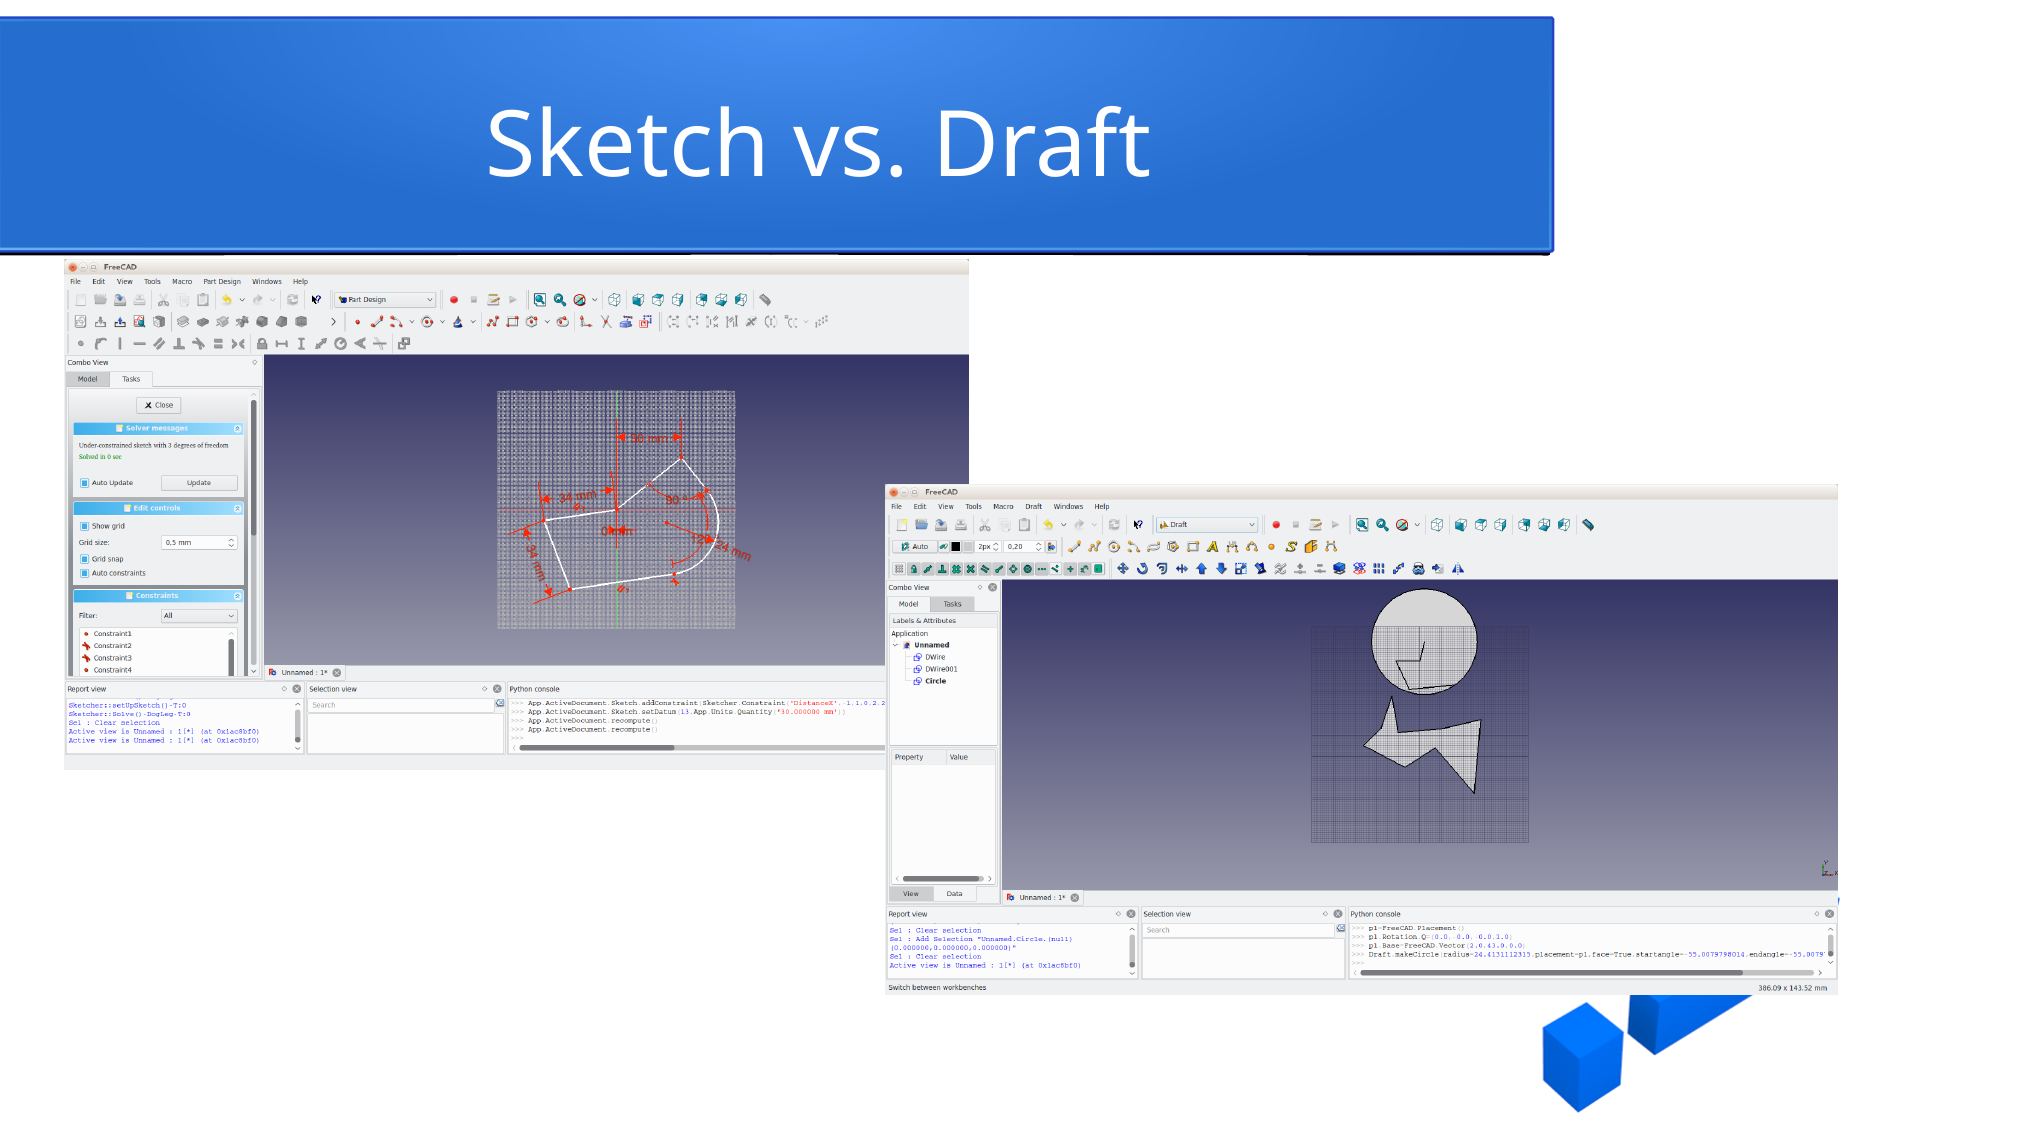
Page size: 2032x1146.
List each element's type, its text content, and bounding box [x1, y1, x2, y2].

title Sketch vs. Draft [101, 45, 1536, 237]
picture [64, 259, 2032, 1143]
